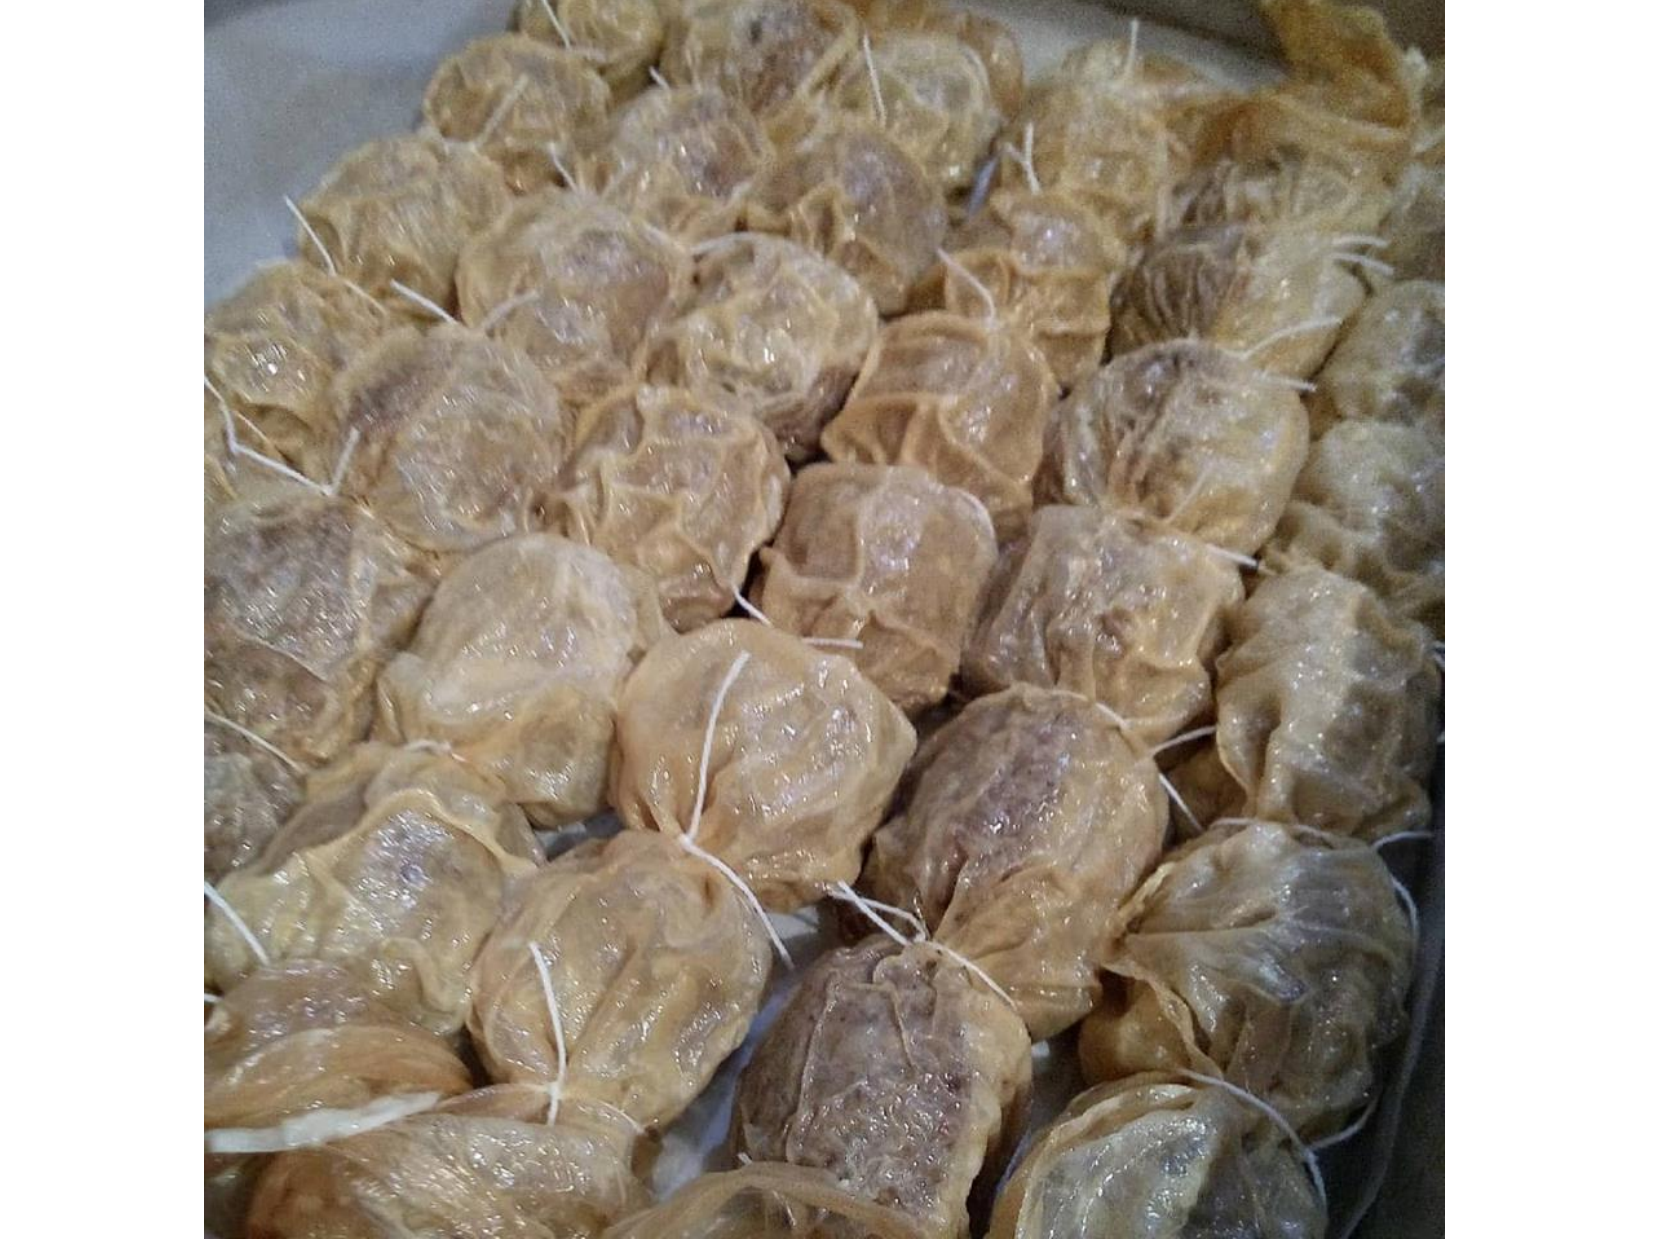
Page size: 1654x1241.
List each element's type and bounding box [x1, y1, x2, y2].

picture [204, 0, 1445, 1239]
